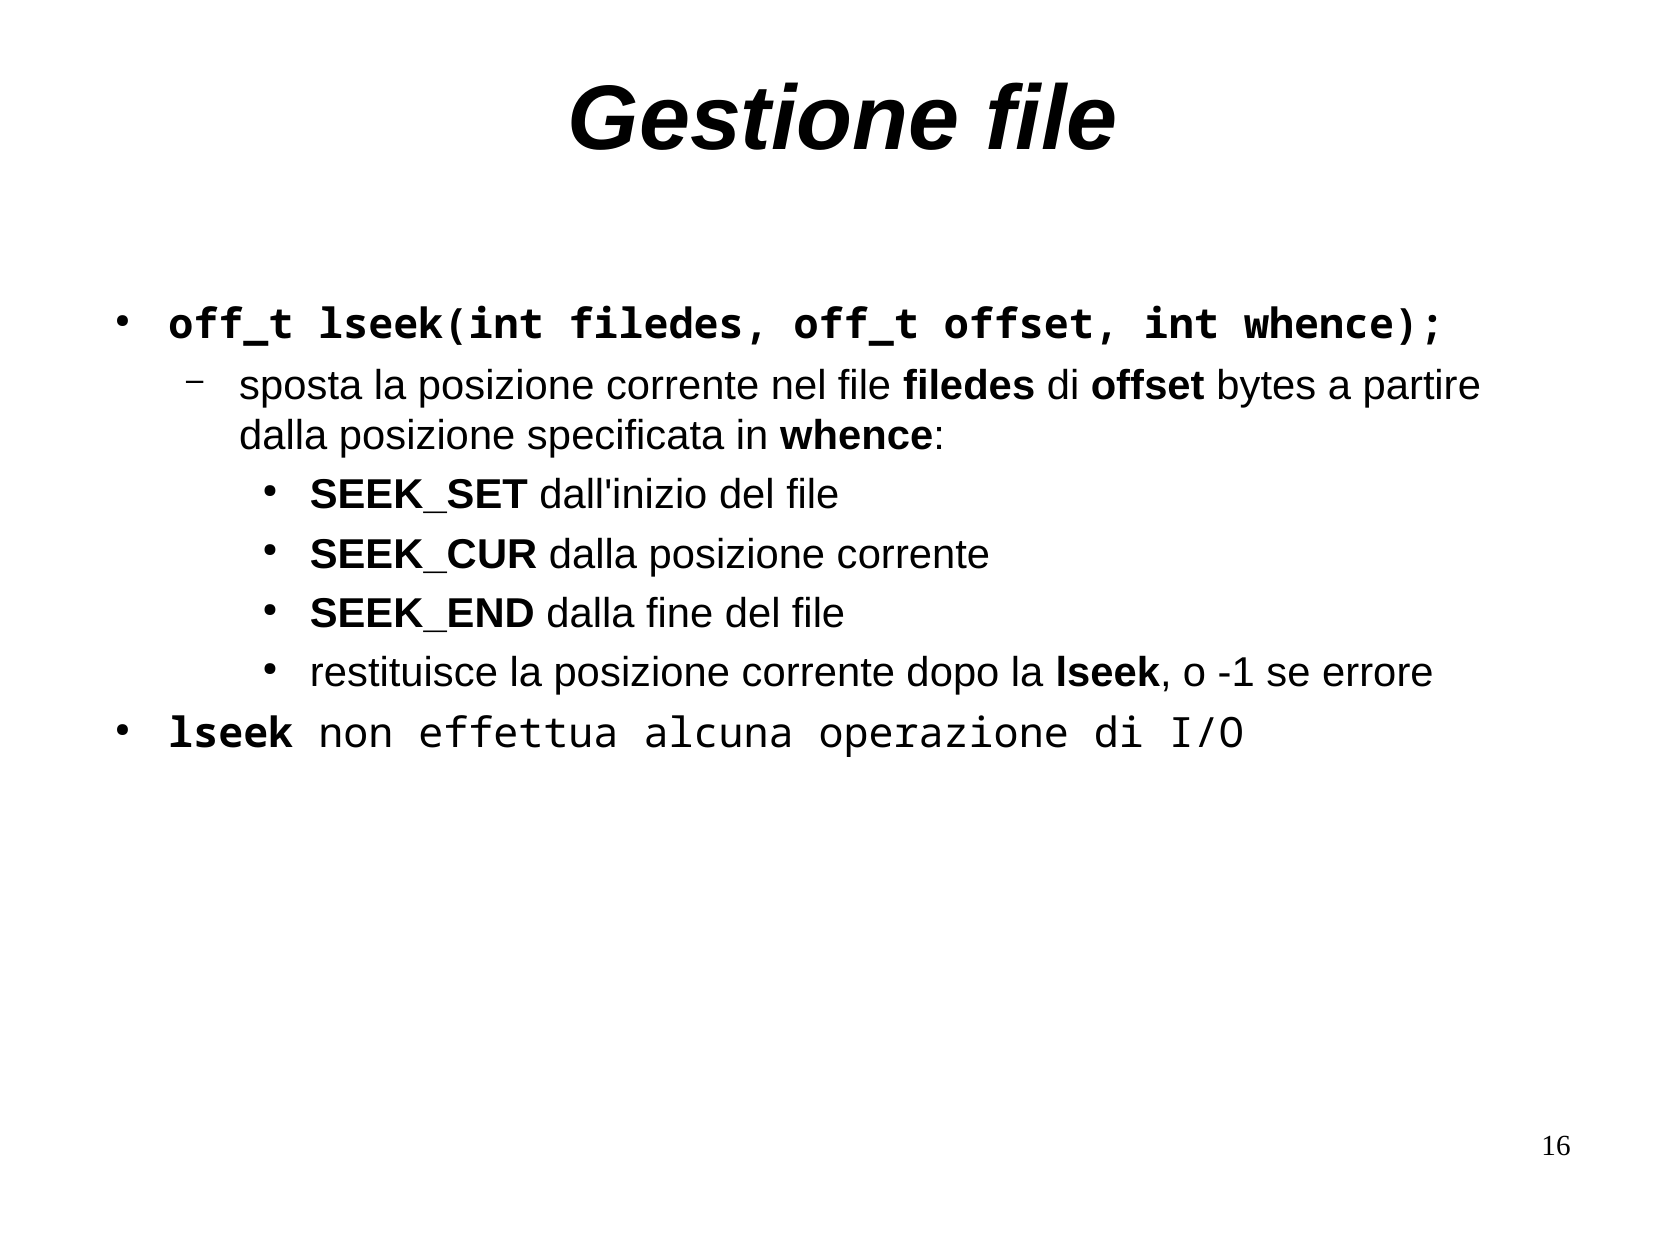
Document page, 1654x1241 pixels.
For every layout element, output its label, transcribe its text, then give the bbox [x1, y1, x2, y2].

title Gestione file [82, 50, 1571, 257]
list off_t lseek(int filedes, off_t offset, int whence); sposta la posizione corrente nel file filedes di offset bytes a partire dalla posizione specificata in whence: SEEK_SET dall'inizio del file SEEK_CUR dalla posizione corrente SEEK_END dalla fine del file restituisce la posizione corrente dopo la lseek, o -1 se errore lseek non effettua alcuna operazione di I/O [82, 289, 1571, 1109]
